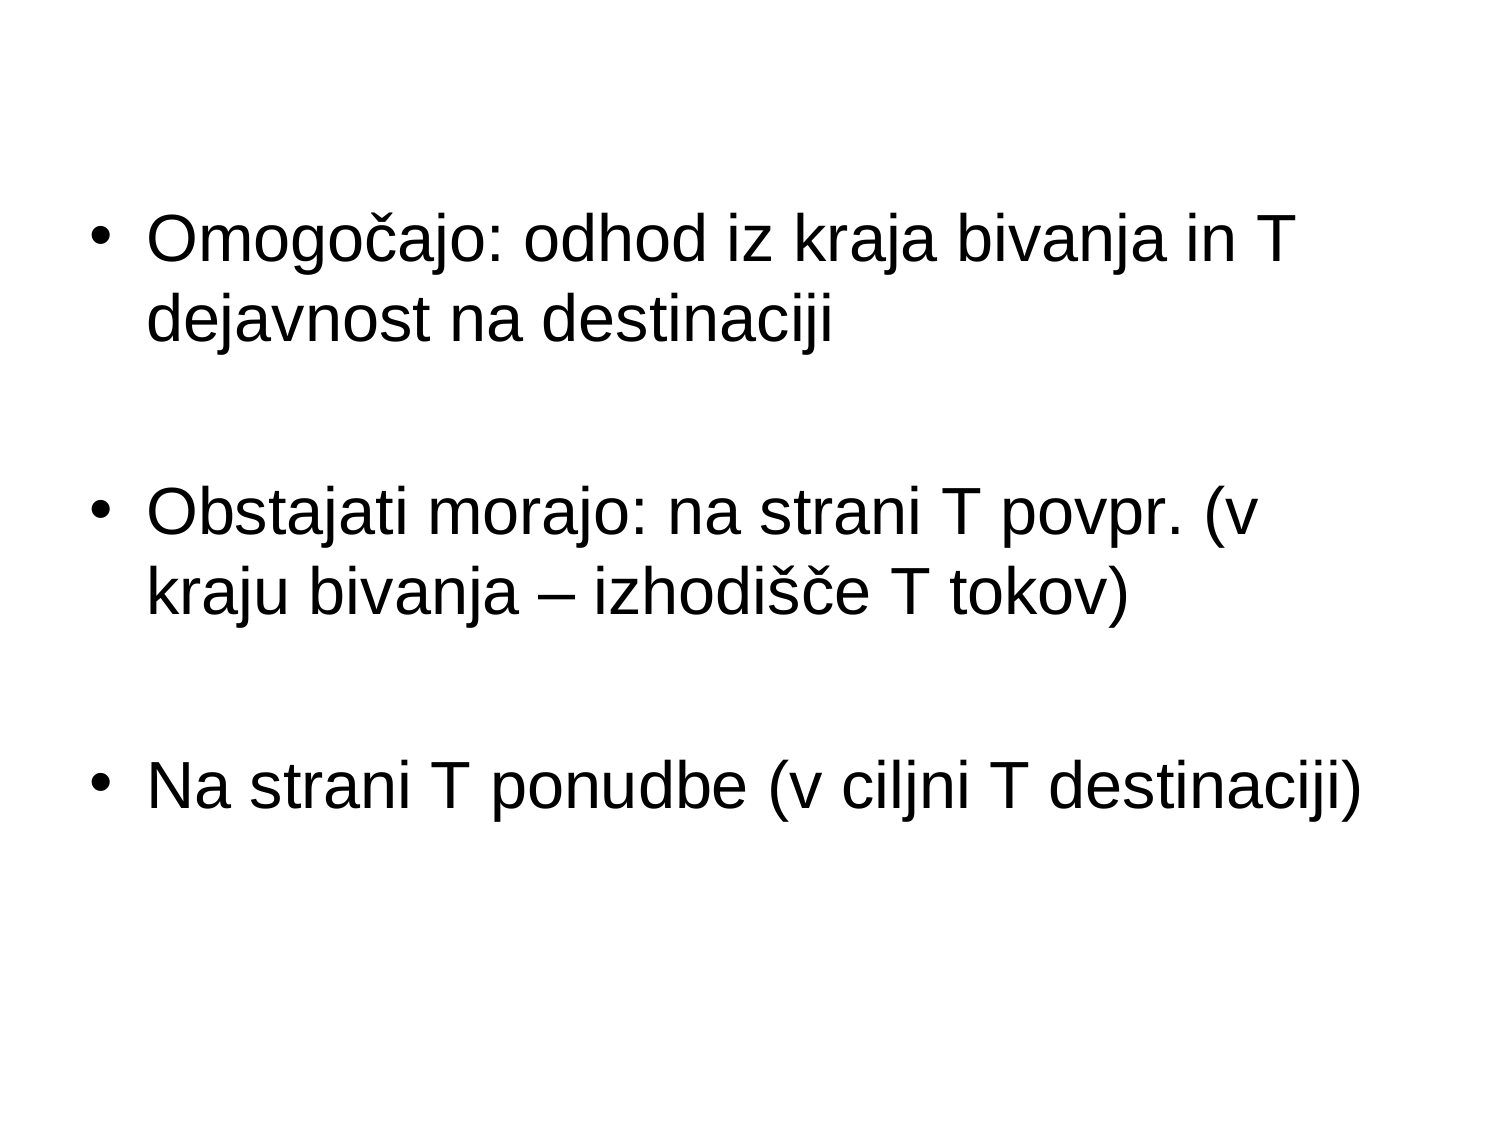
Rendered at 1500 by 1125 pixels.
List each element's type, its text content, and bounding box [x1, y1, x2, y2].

list Omogočajo: odhod iz kraja bivanja in T dejavnost na destinaciji Obstajati morajo: na strani T povpr. (v kraju bivanja – izhodišče T tokov) Na strani T ponudbe (v ciljni T destinaciji) [75, 90, 1426, 1022]
